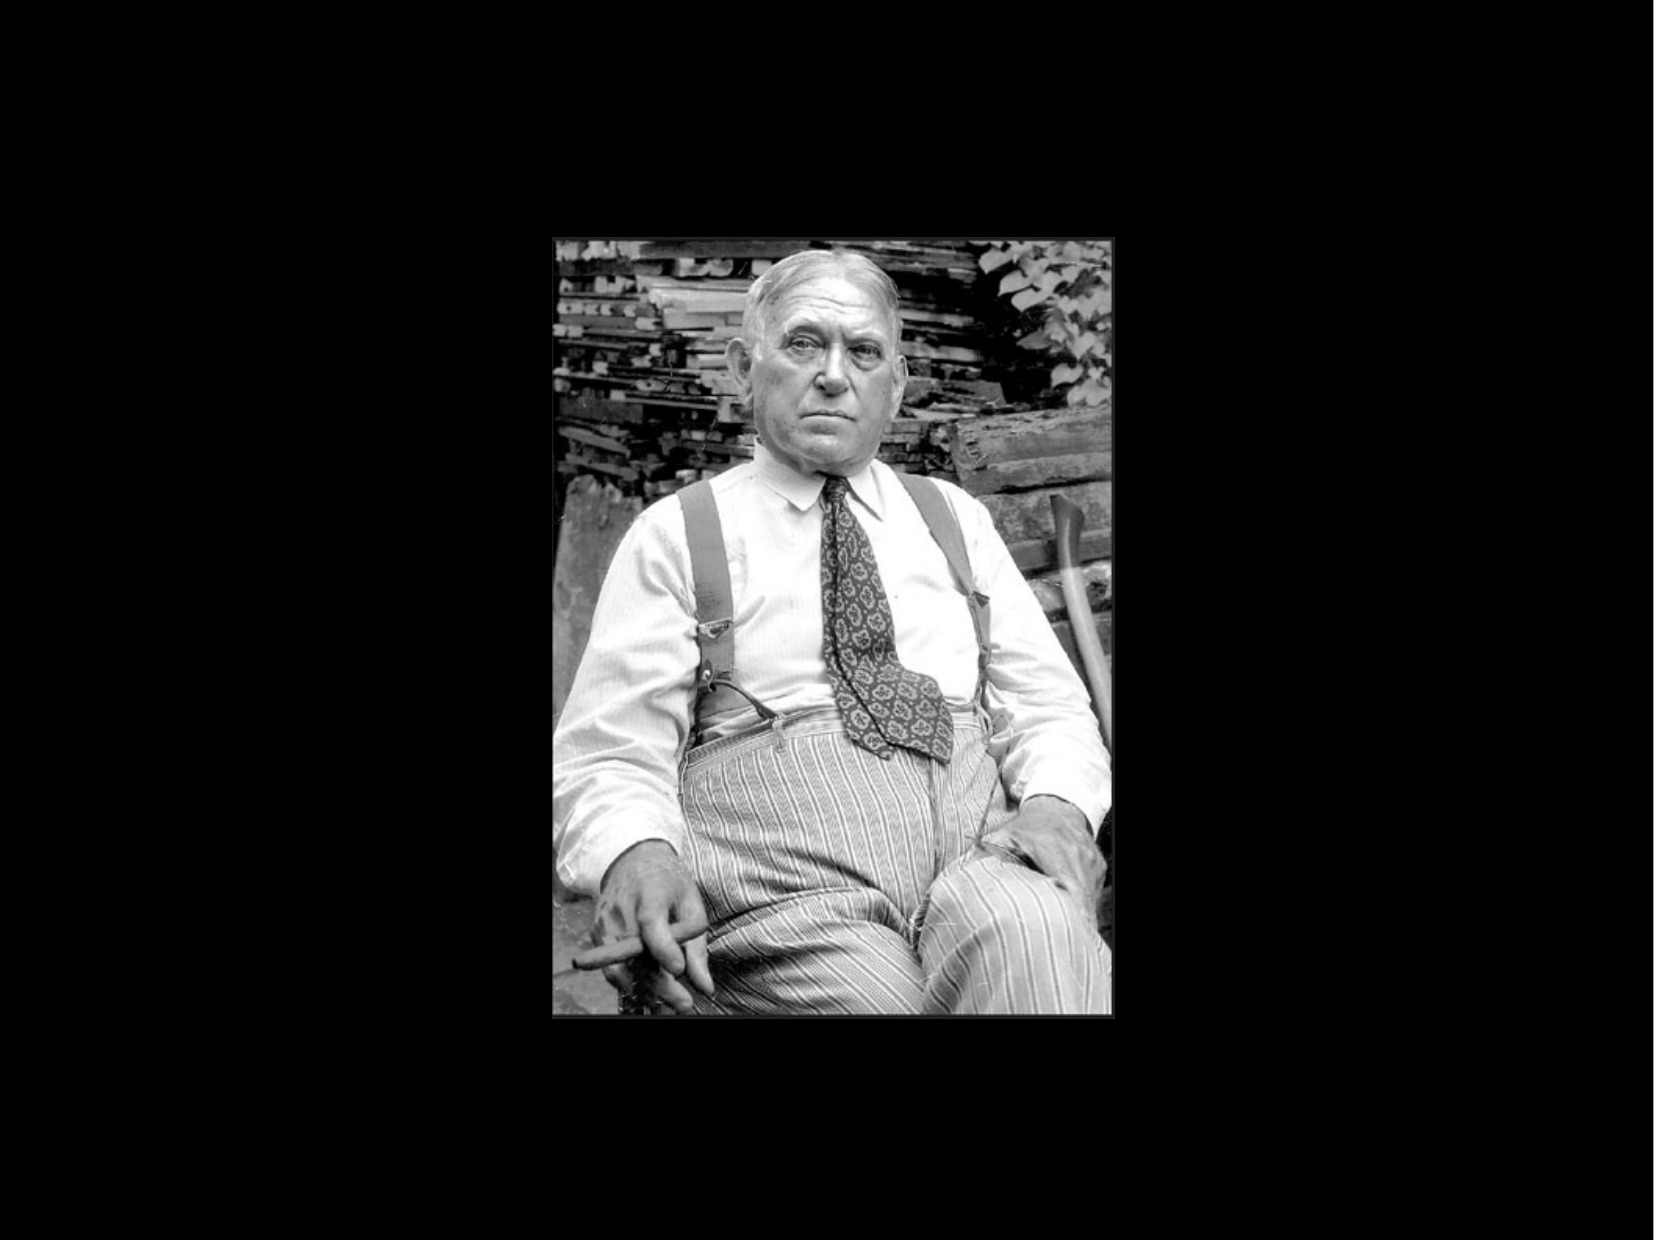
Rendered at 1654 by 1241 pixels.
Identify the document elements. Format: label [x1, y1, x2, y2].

picture [552, 237, 1115, 1019]
